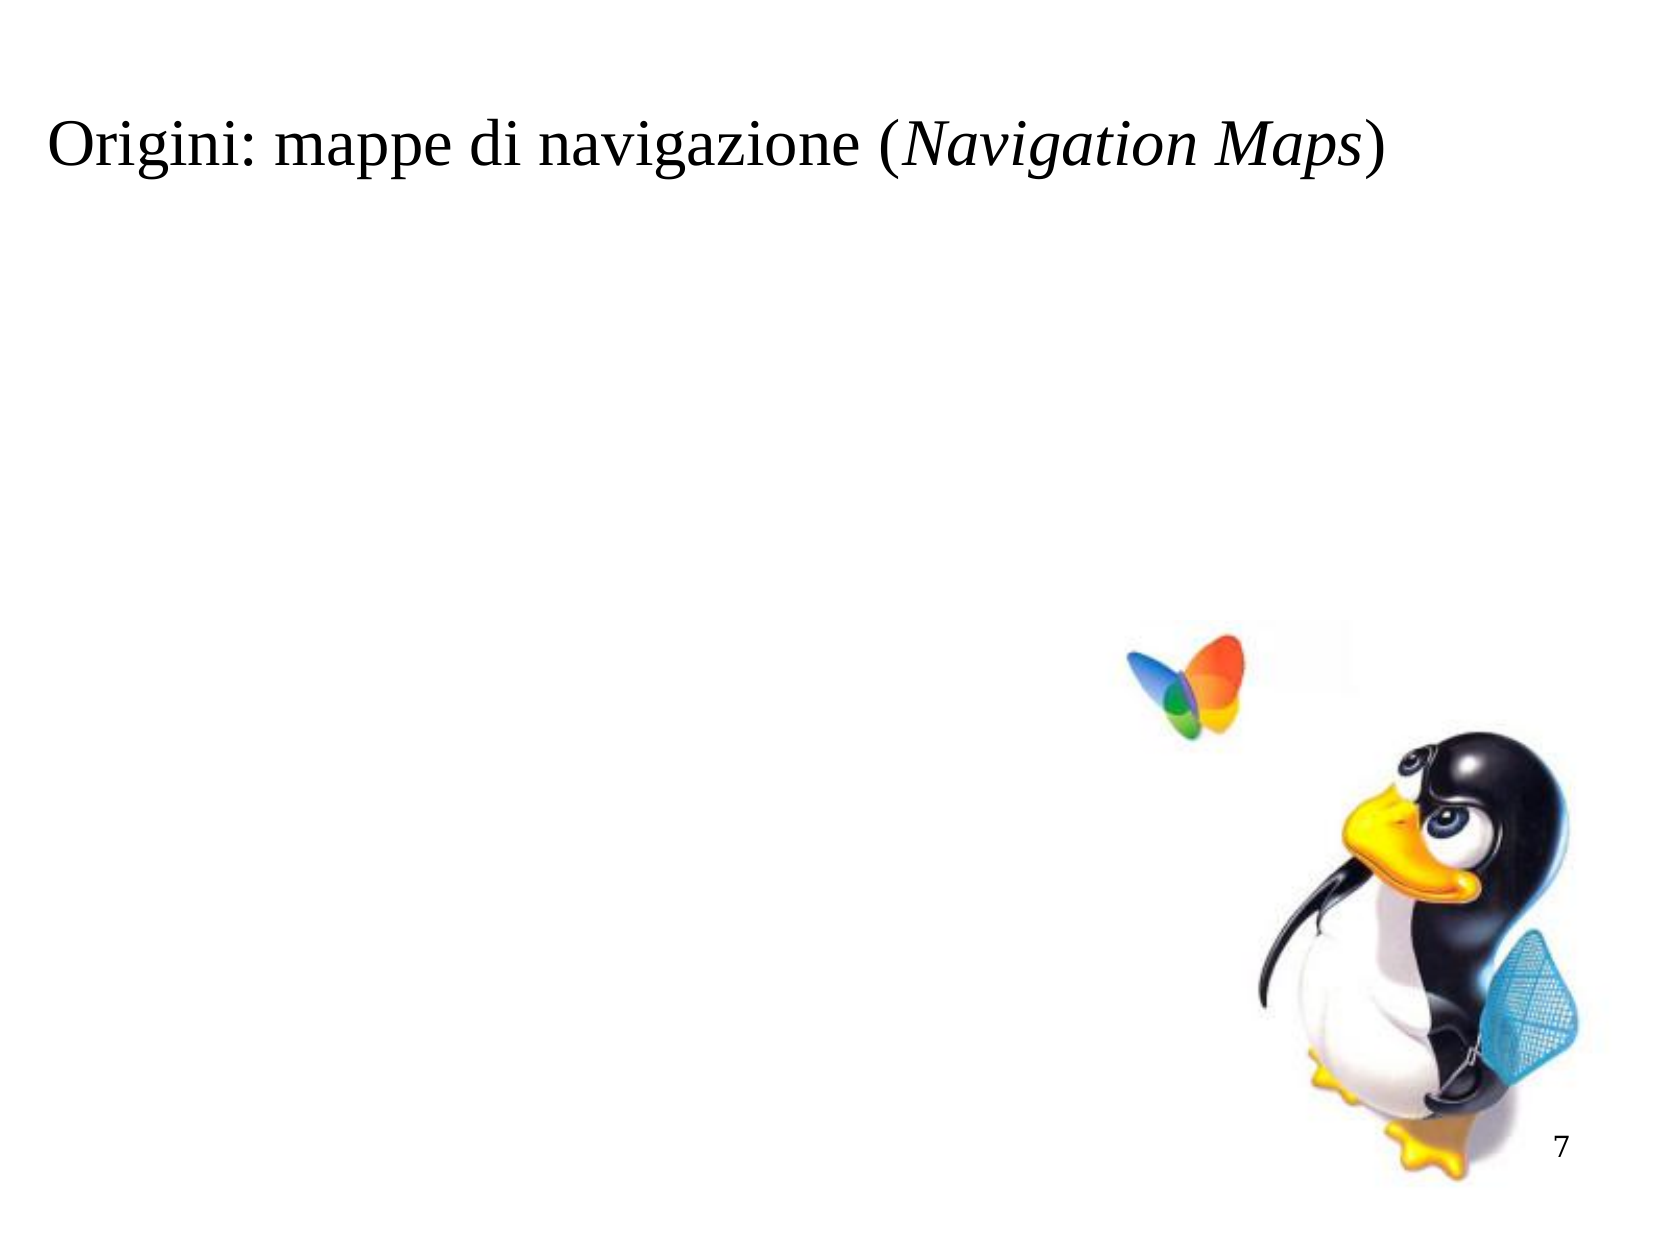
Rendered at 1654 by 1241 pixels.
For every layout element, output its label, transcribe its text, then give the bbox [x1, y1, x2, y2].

list Origini: mappe di navigazione (Navigation Maps) [29, 106, 1436, 296]
picture [708, 620, 1647, 1204]
